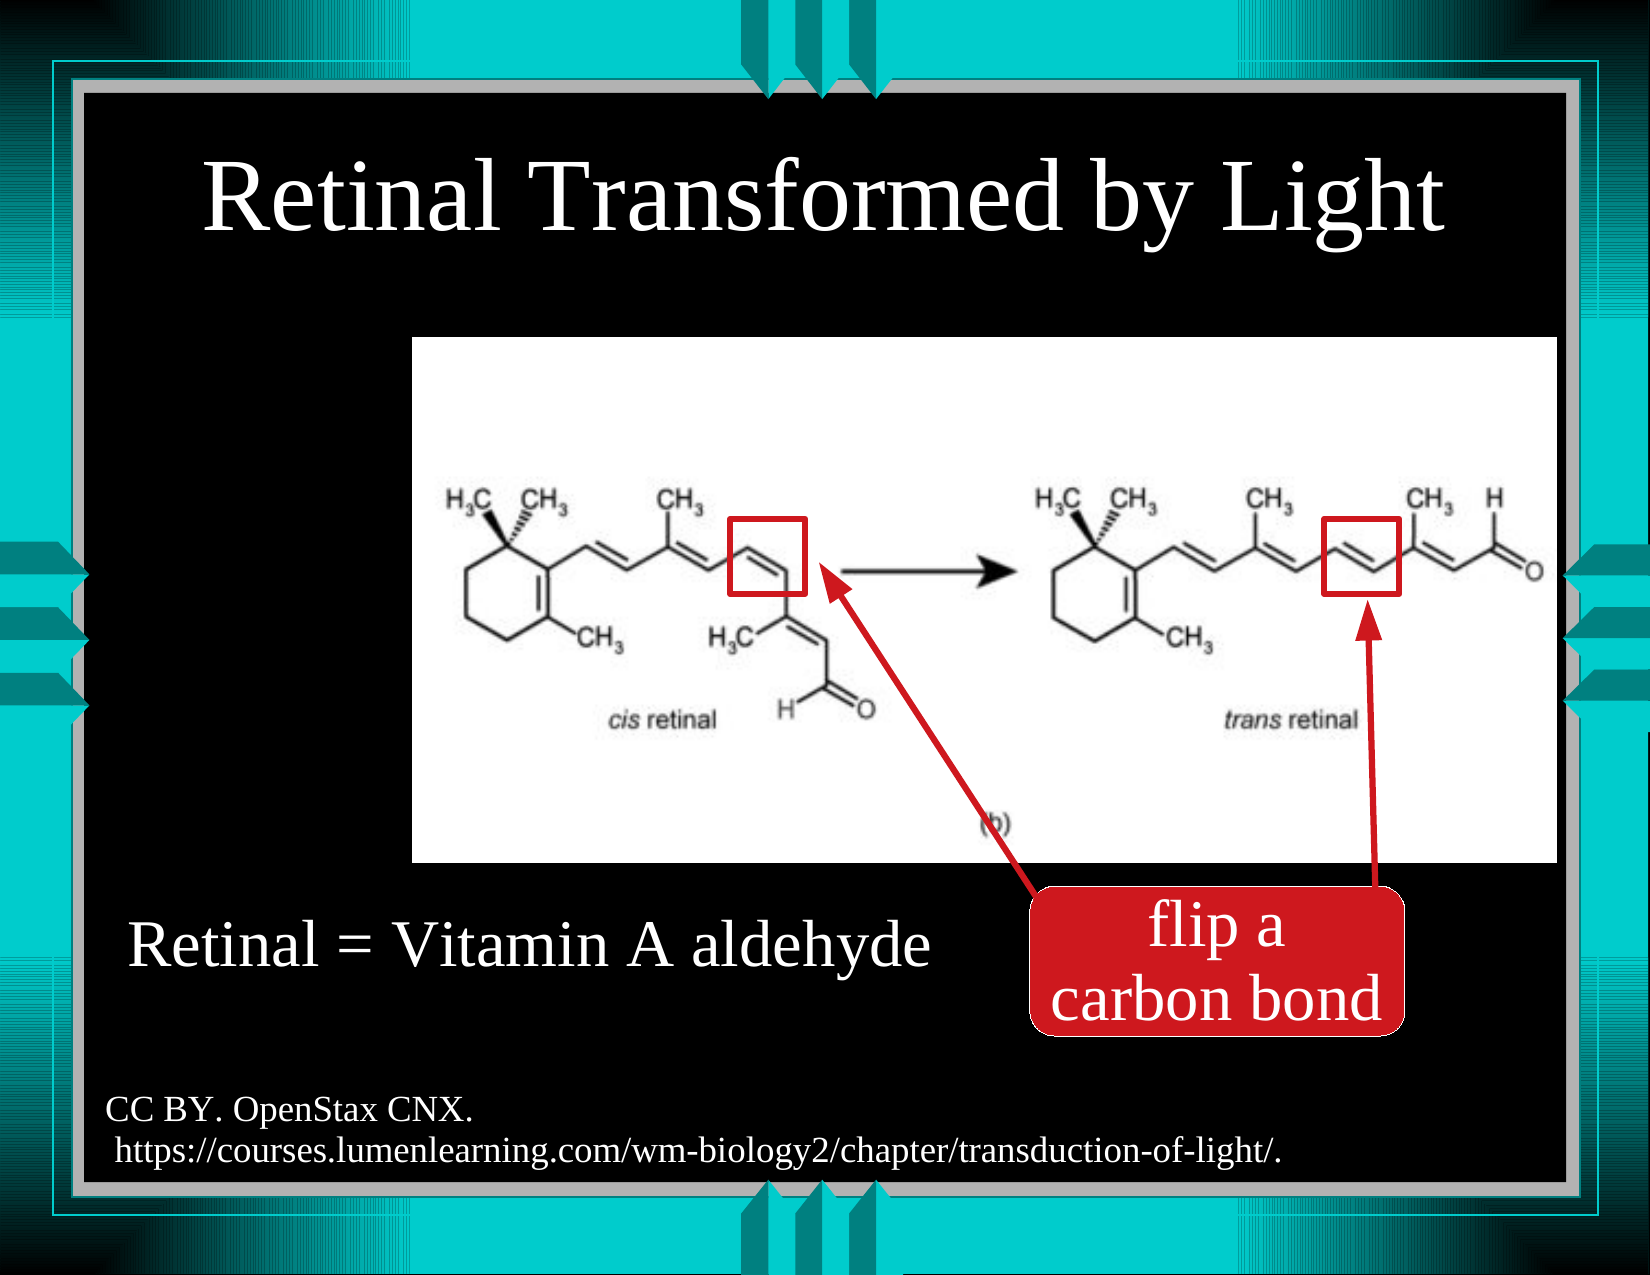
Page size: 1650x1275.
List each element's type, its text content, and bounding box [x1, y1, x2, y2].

text_box flip a carbon bond [1029, 886, 1405, 1037]
title Retinal Transformed by Light [123, 89, 1527, 302]
text_box Retinal = Vitamin A aldehyde [112, 900, 976, 989]
picture [412, 337, 1557, 863]
text_box CC BY. OpenStax CNX. https://courses.lumenlearning.com/wm-biology2/chapter/transduction-of-light/. [90, 1081, 1575, 1214]
